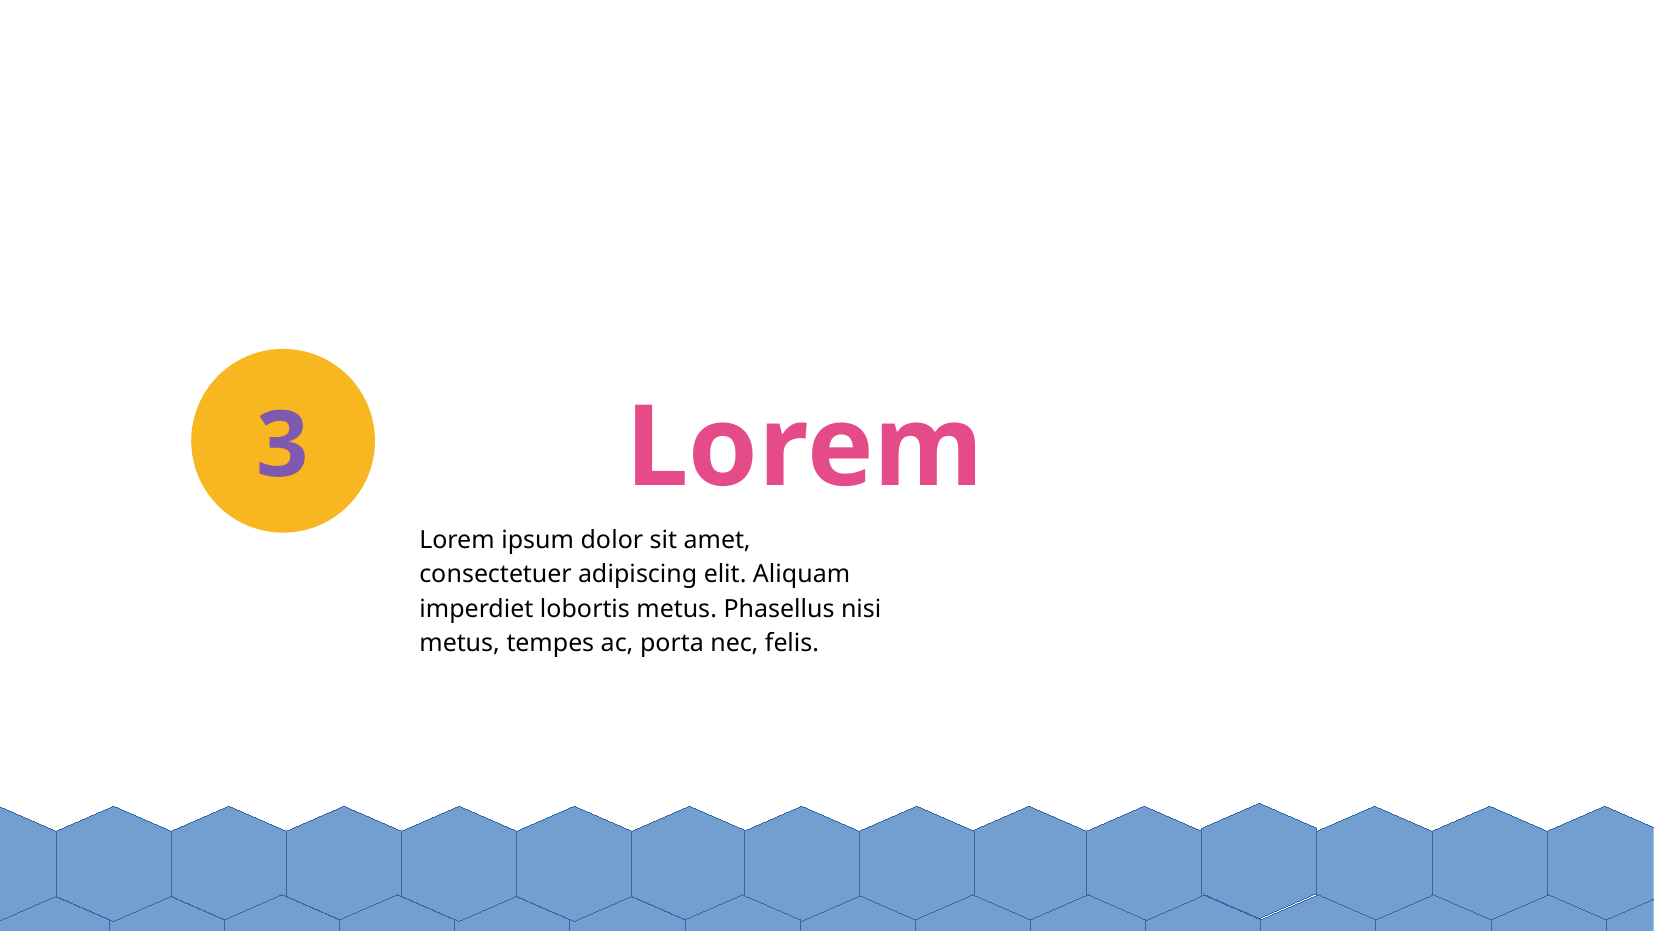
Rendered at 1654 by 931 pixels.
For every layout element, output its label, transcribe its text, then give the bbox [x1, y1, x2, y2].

title Lorem ipsum dolor sit amet, consectetuer adipiscing elit. Aliquam imperdiet lobortis metus. Phasellus nisi metus, tempes ac, porta nec, felis. [419, 485, 906, 662]
title Lorem [318, 364, 985, 519]
text_box 3 [191, 348, 334, 533]
